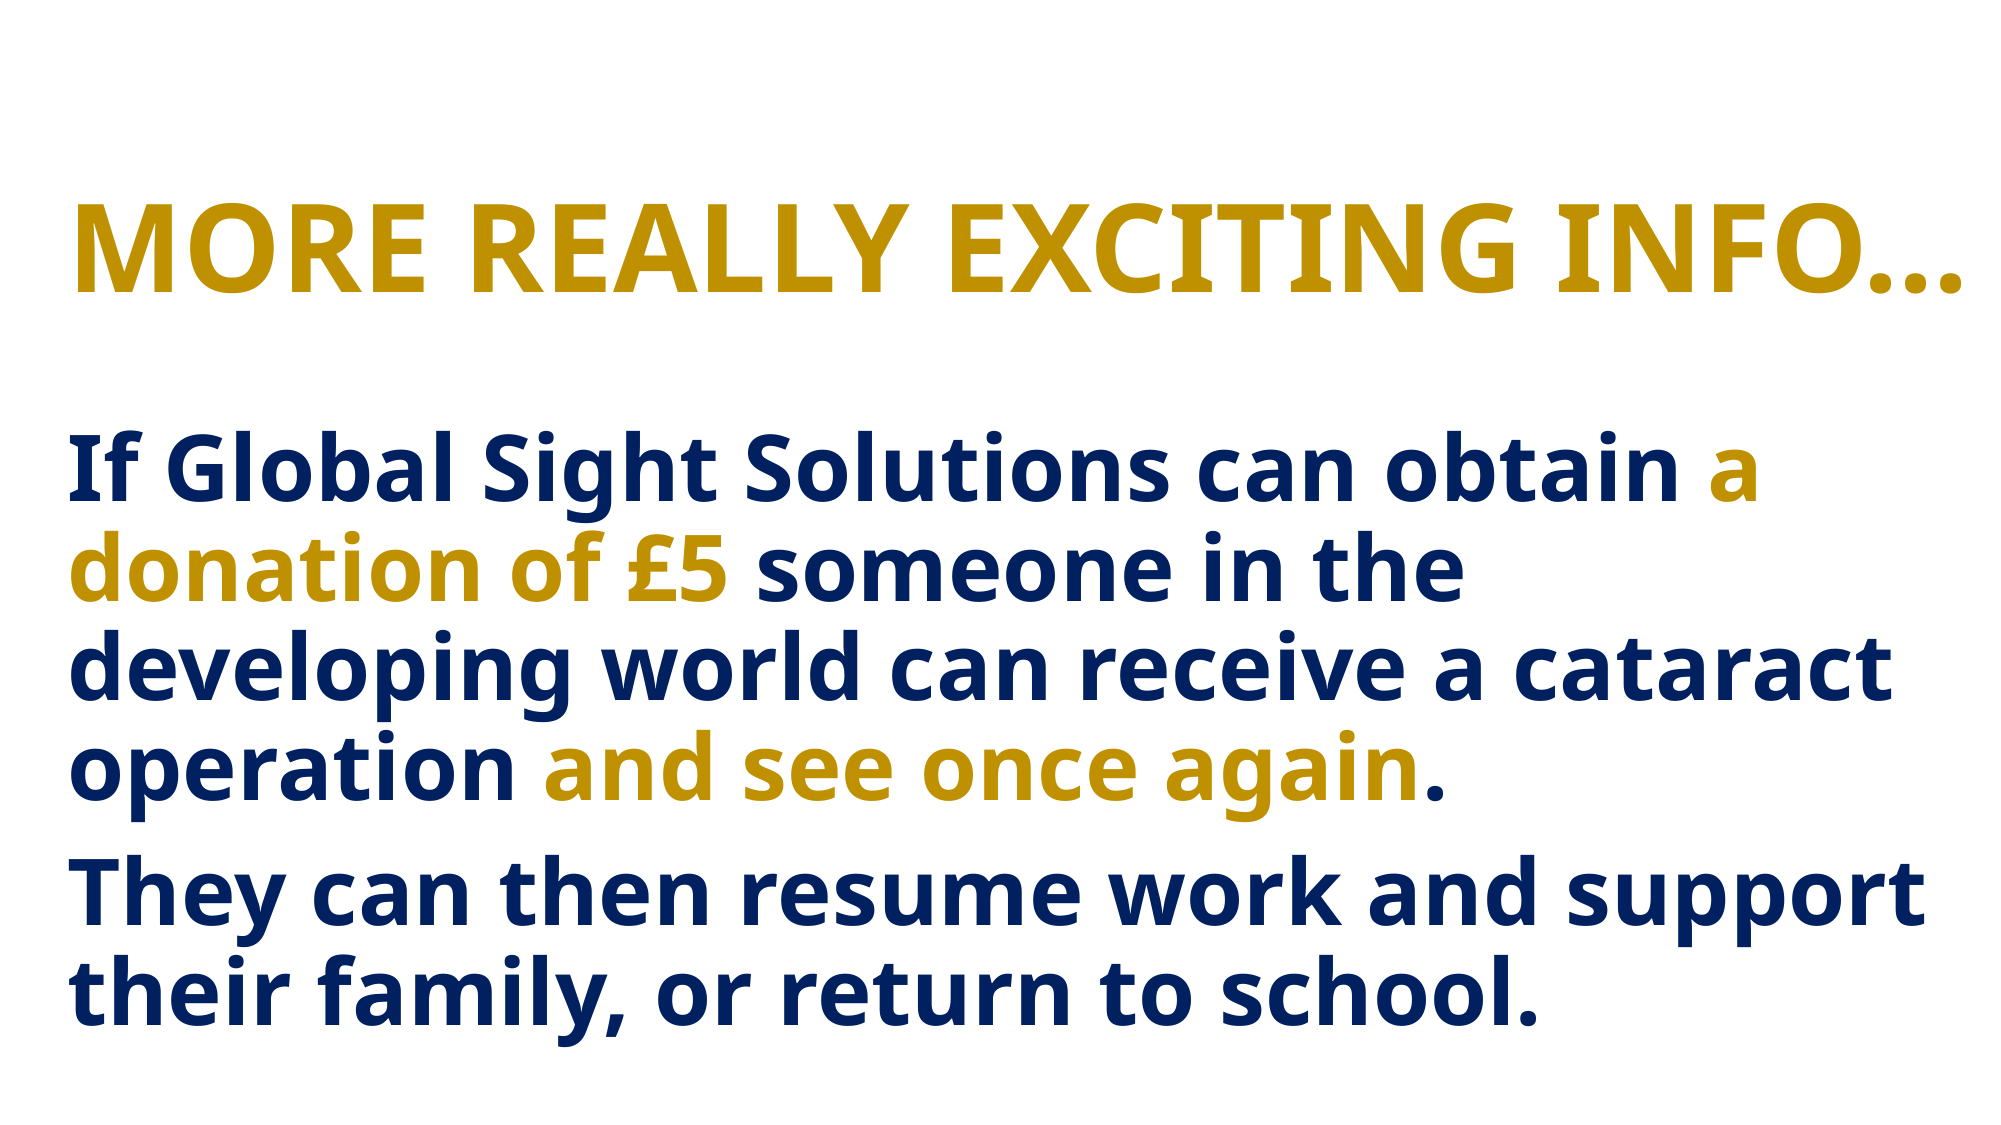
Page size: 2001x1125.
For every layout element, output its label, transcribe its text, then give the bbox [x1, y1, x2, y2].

title MORE REALLY EXCITING INFO… If Global Sight Solutions can obtain a donation of £5 someone in the developing world can receive a cataract operation and see once again. They can then resume work and support their family, or return to school. [52, 115, 2000, 1125]
